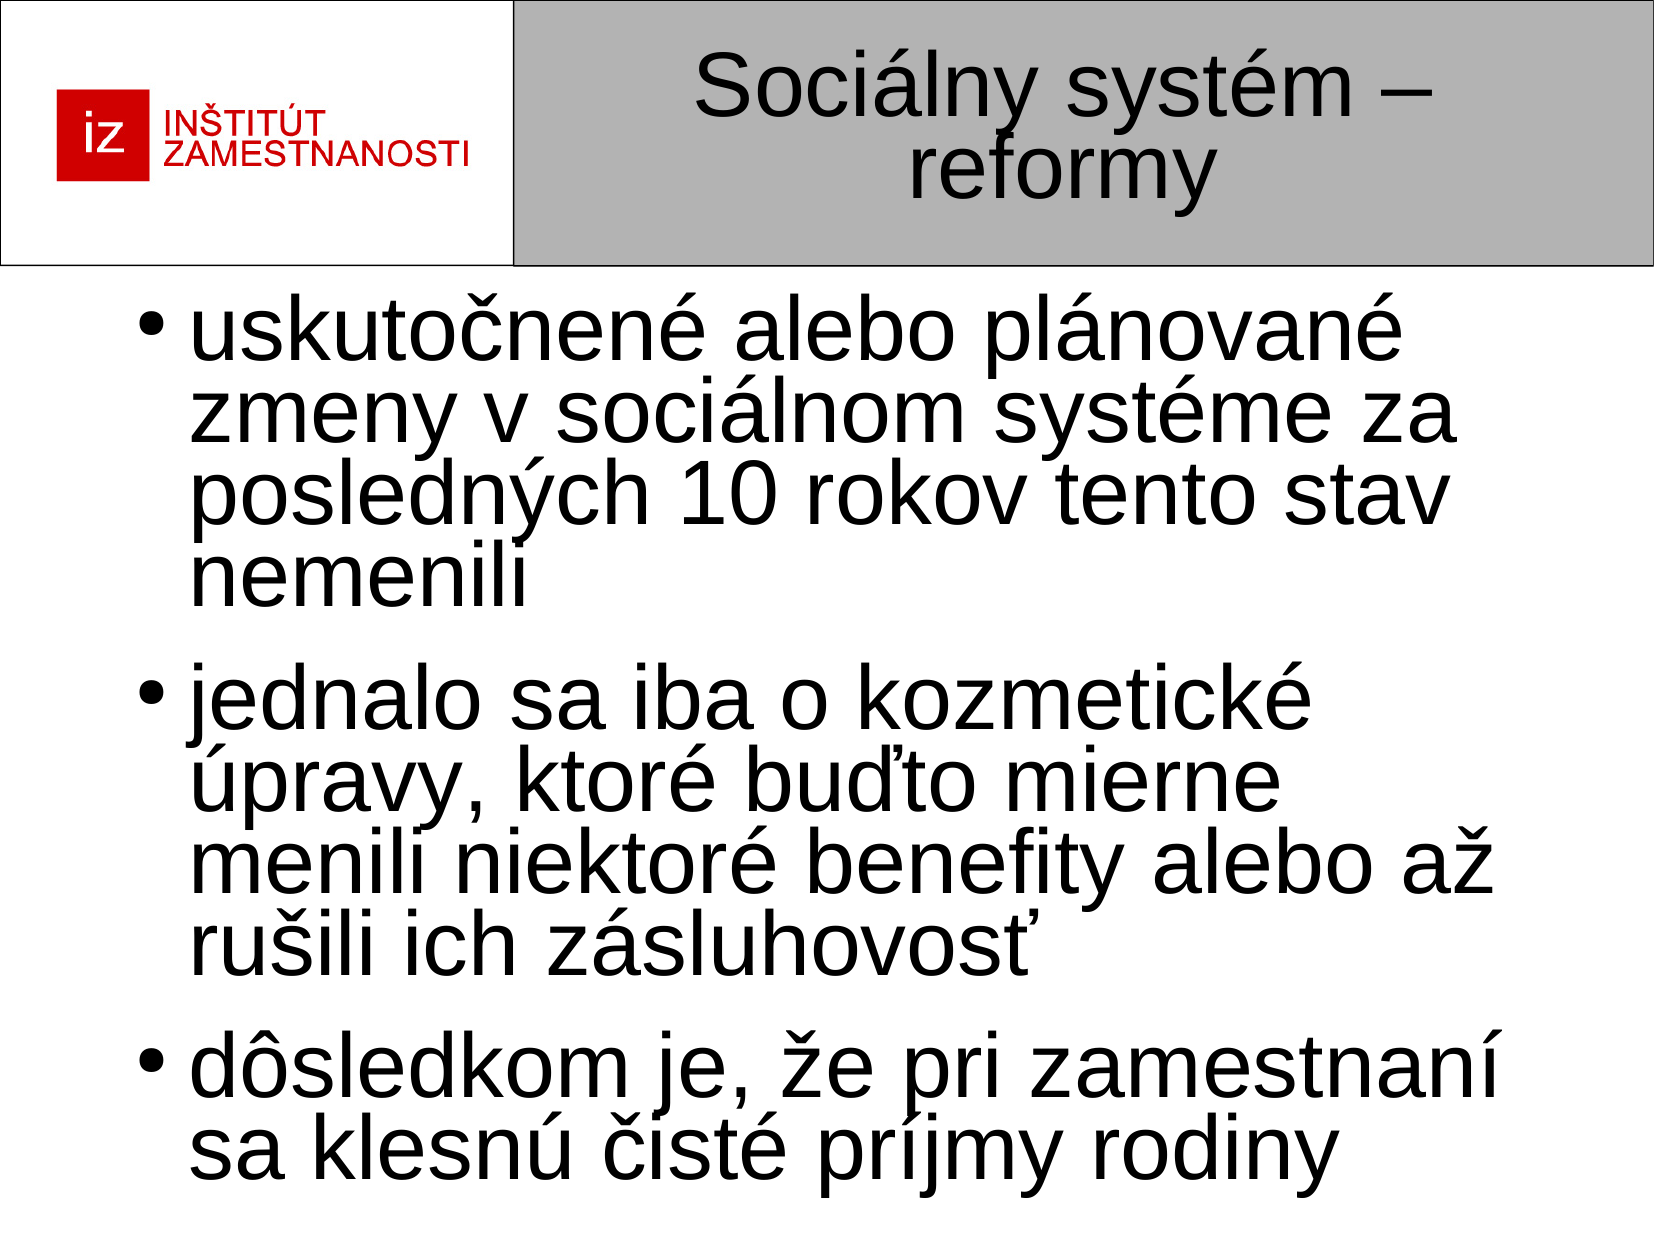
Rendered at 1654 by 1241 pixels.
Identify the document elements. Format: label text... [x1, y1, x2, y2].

picture [5, 8, 512, 257]
title Sociálny systém – reformy [561, 29, 1565, 237]
list uskutočnené alebo plánované zmeny v sociálnom systéme za posledných 10 rokov tento stav nemenili jednalo sa iba o kozmetické úpravy, ktoré buďto mierne menili niektoré benefity alebo až rušili ich zásluhovosť dôsledkom je, že pri zamestnaní sa klesnú čisté príjmy rodiny [118, 295, 1530, 1217]
